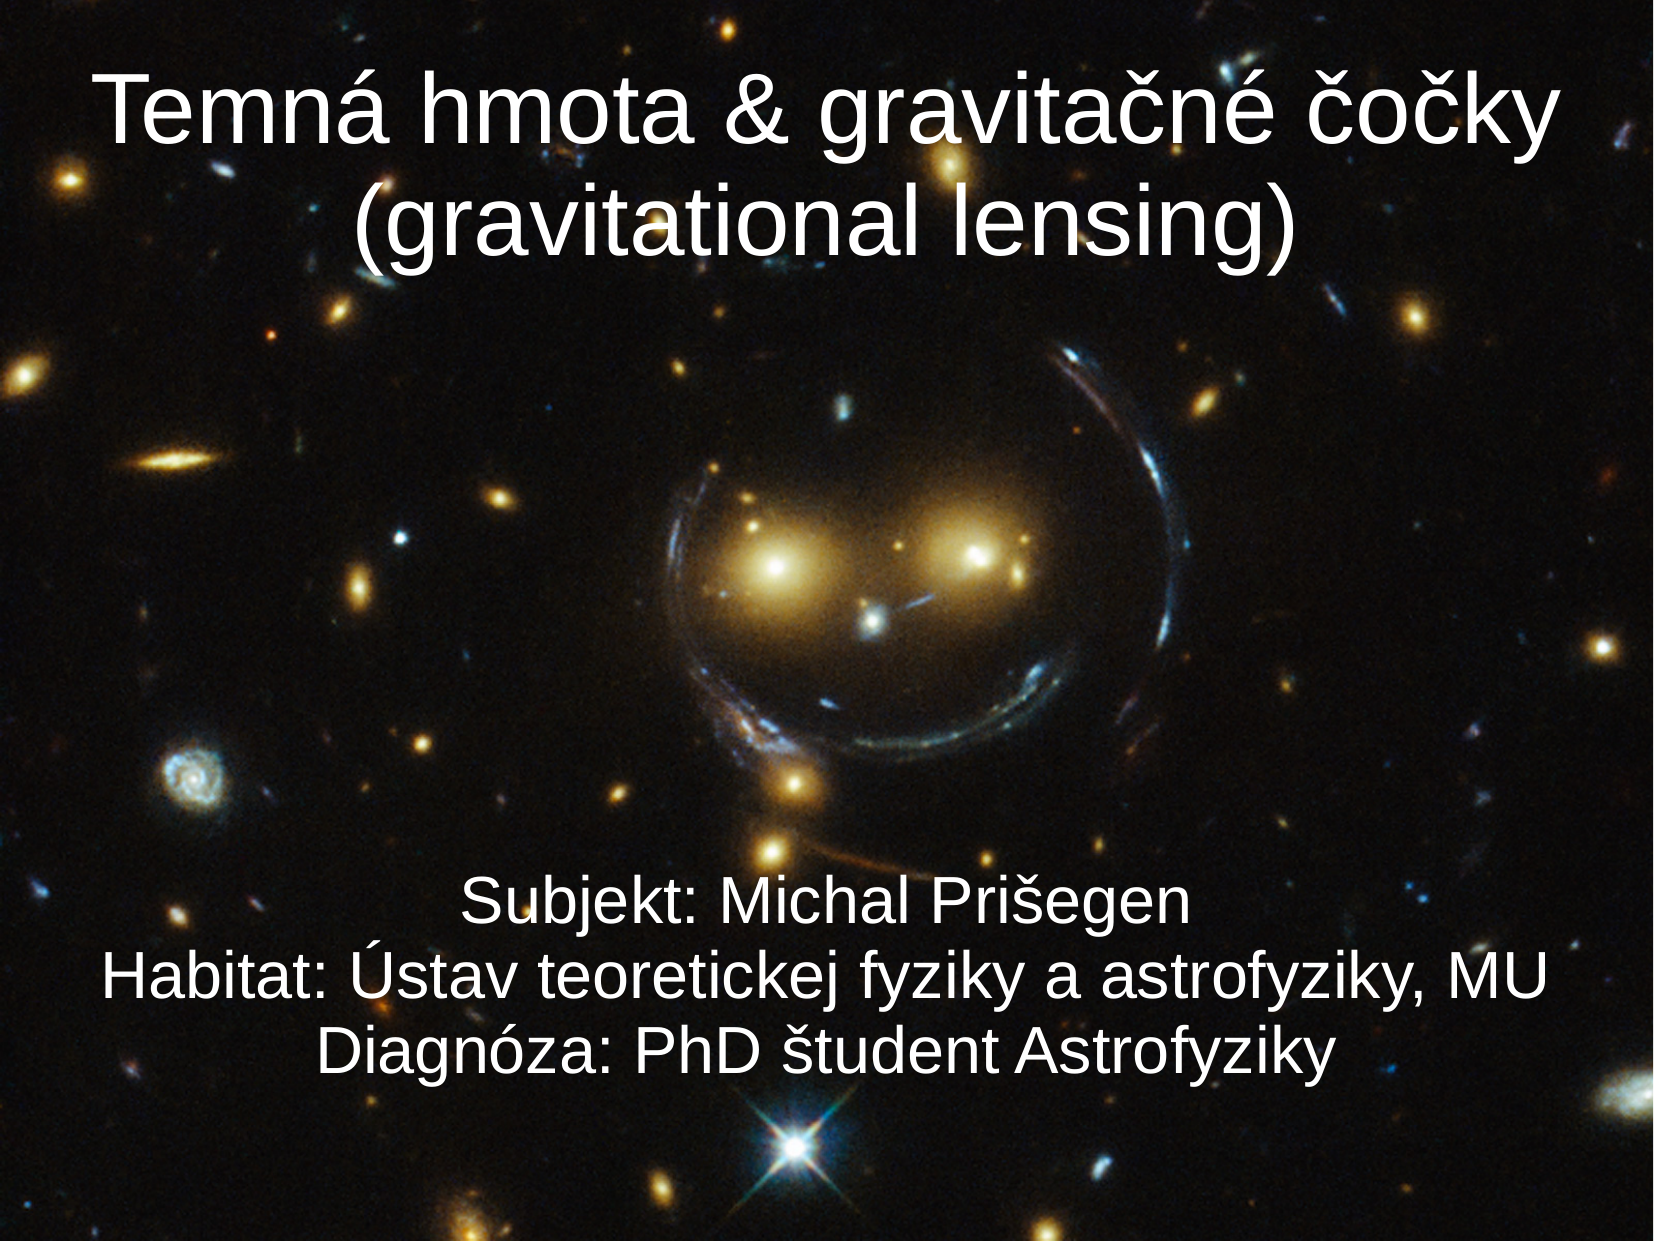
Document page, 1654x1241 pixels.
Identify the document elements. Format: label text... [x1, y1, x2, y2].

picture [0, 0, 1654, 1241]
title Temná hmota & gravitačné čočky (gravitational lensing) [82, 15, 1571, 316]
subtitle Subjekt: Michal Prišegen Habitat: Ústav teoretickej fyziky a astrofyziky, MU Diagnóza: PhD študent Astrofyziky [82, 750, 1571, 1201]
